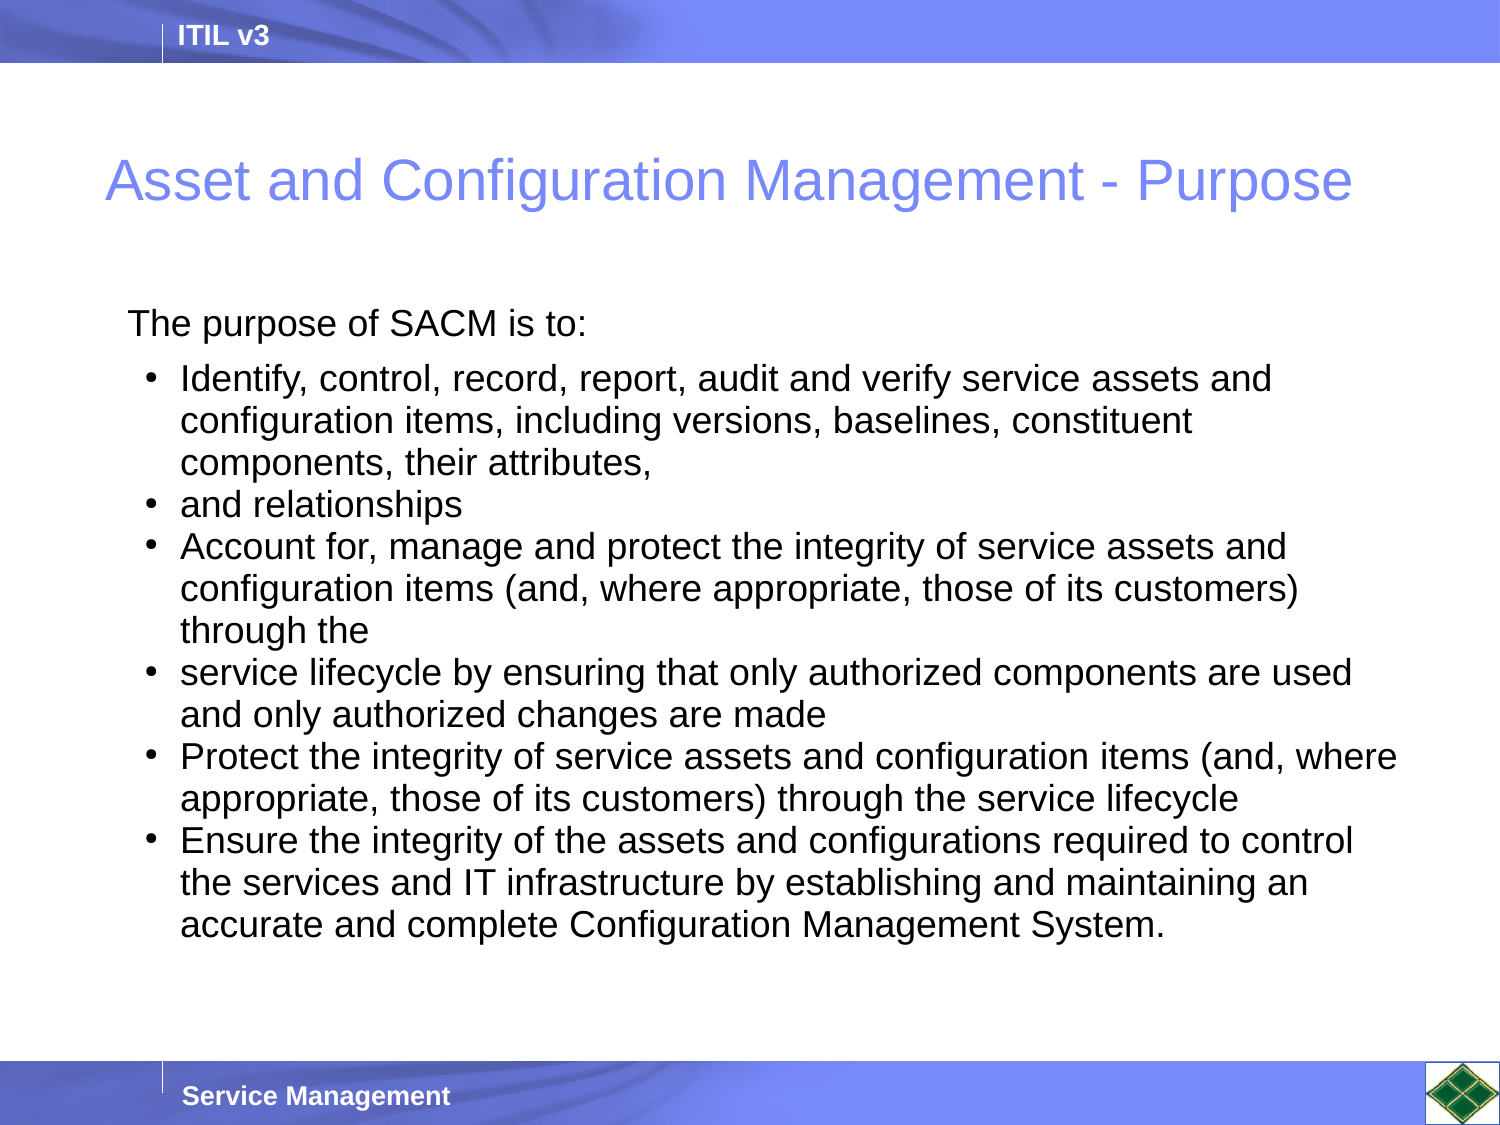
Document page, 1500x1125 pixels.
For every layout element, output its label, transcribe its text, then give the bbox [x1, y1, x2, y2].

picture [0, 0, 1500, 63]
text_box The purpose of SACM is to: [112, 291, 1388, 932]
text_box Identify, control, record, report, audit and verify service assets and configuration items, including versions, baselines, constituent components, their attributes, and relationships Account for, manage and protect the integrity of service assets and configuration items (and, where appropriate, those of its customers) through the service lifecycle by ensuring that only authorized components are used and only authorized changes are made Protect the integrity of service assets and configuration items (and, where appropriate, those of its customers) through the service lifecycle Ensure the integrity of the assets and configurations required to control the services and IT infrastructure by establishing and maintaining an accurate and complete Configuration Management System. [129, 350, 1418, 954]
text_box Asset and Configuration Management - Purpose [90, 121, 1443, 221]
picture [0, 1061, 1500, 1125]
picture [1426, 1063, 1499, 1124]
